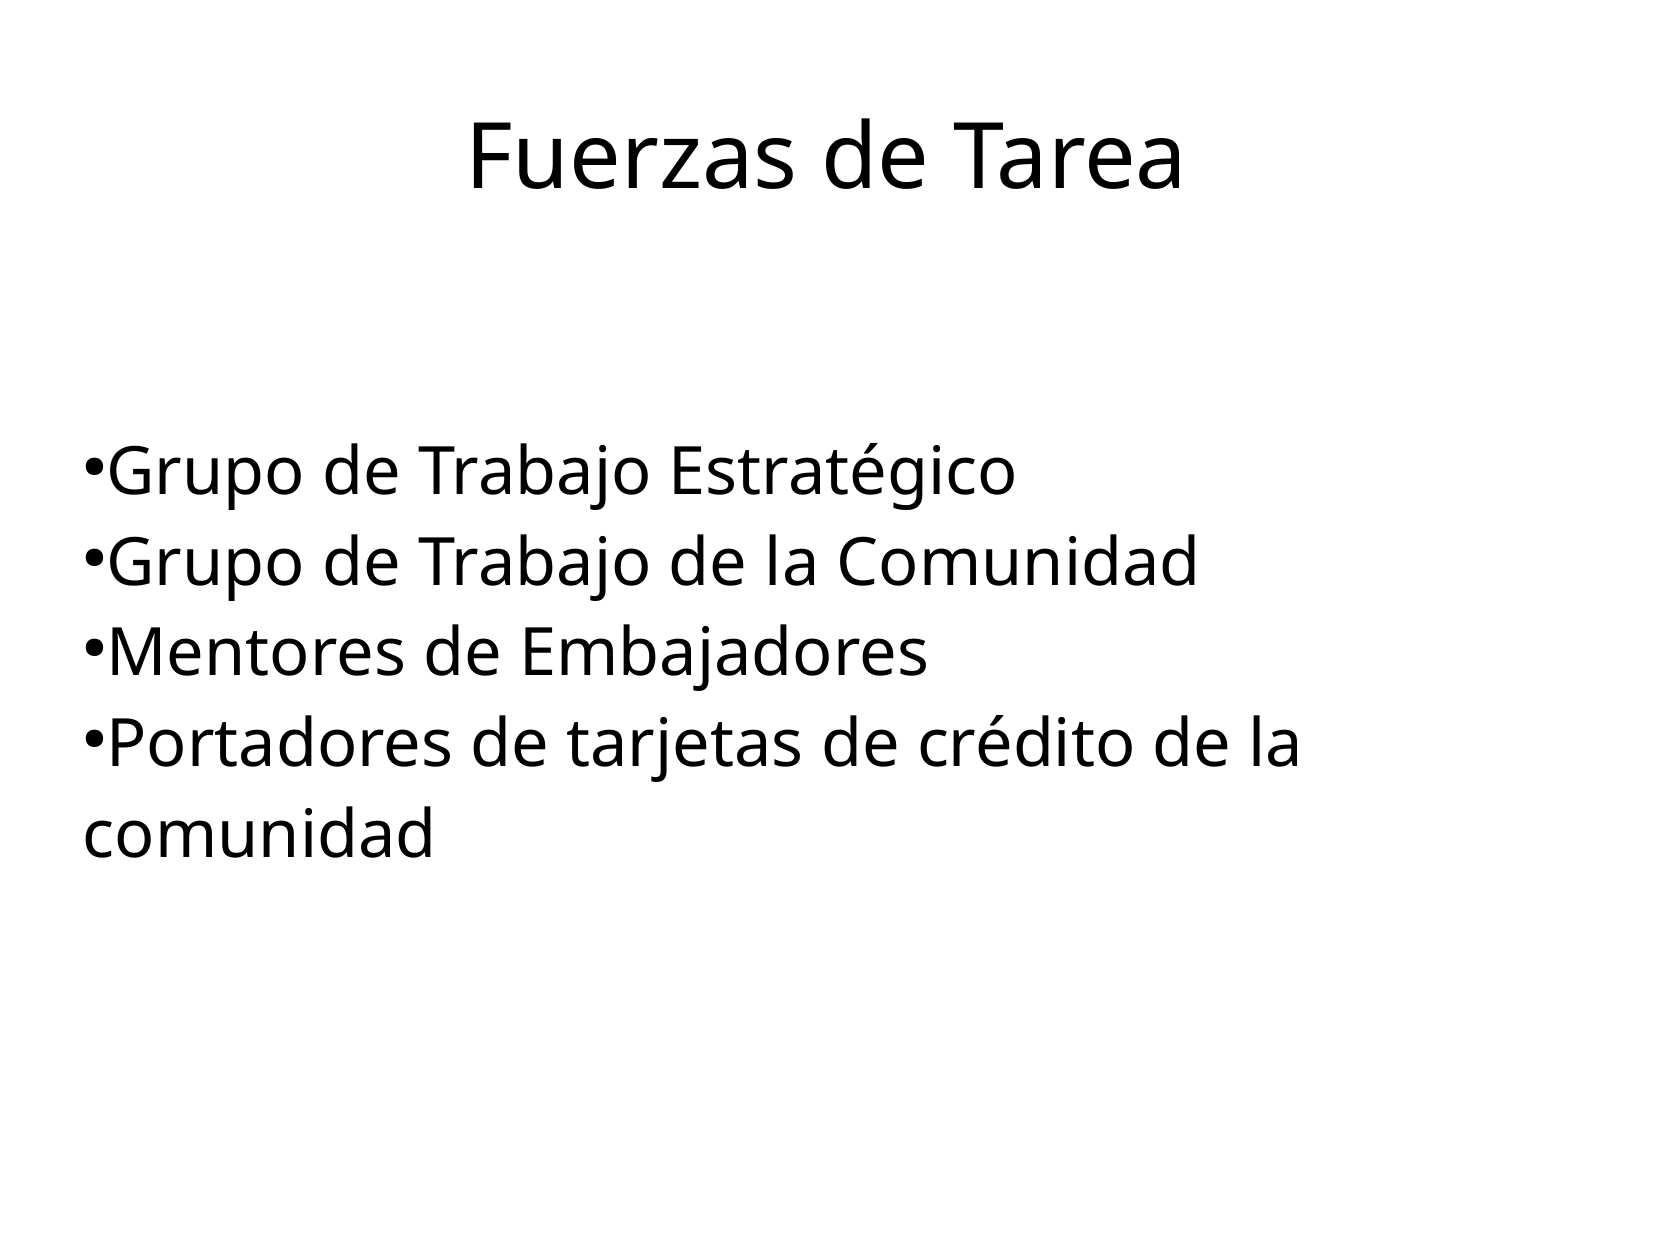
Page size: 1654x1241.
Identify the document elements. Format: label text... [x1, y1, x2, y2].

subtitle Grupo de Trabajo Estratégico Grupo de Trabajo de la Comunidad Mentores de Embajadores Portadores de tarjetas de crédito de la comunidad [82, 290, 1538, 1010]
title Fuerzas de Tarea [82, 49, 1571, 257]
